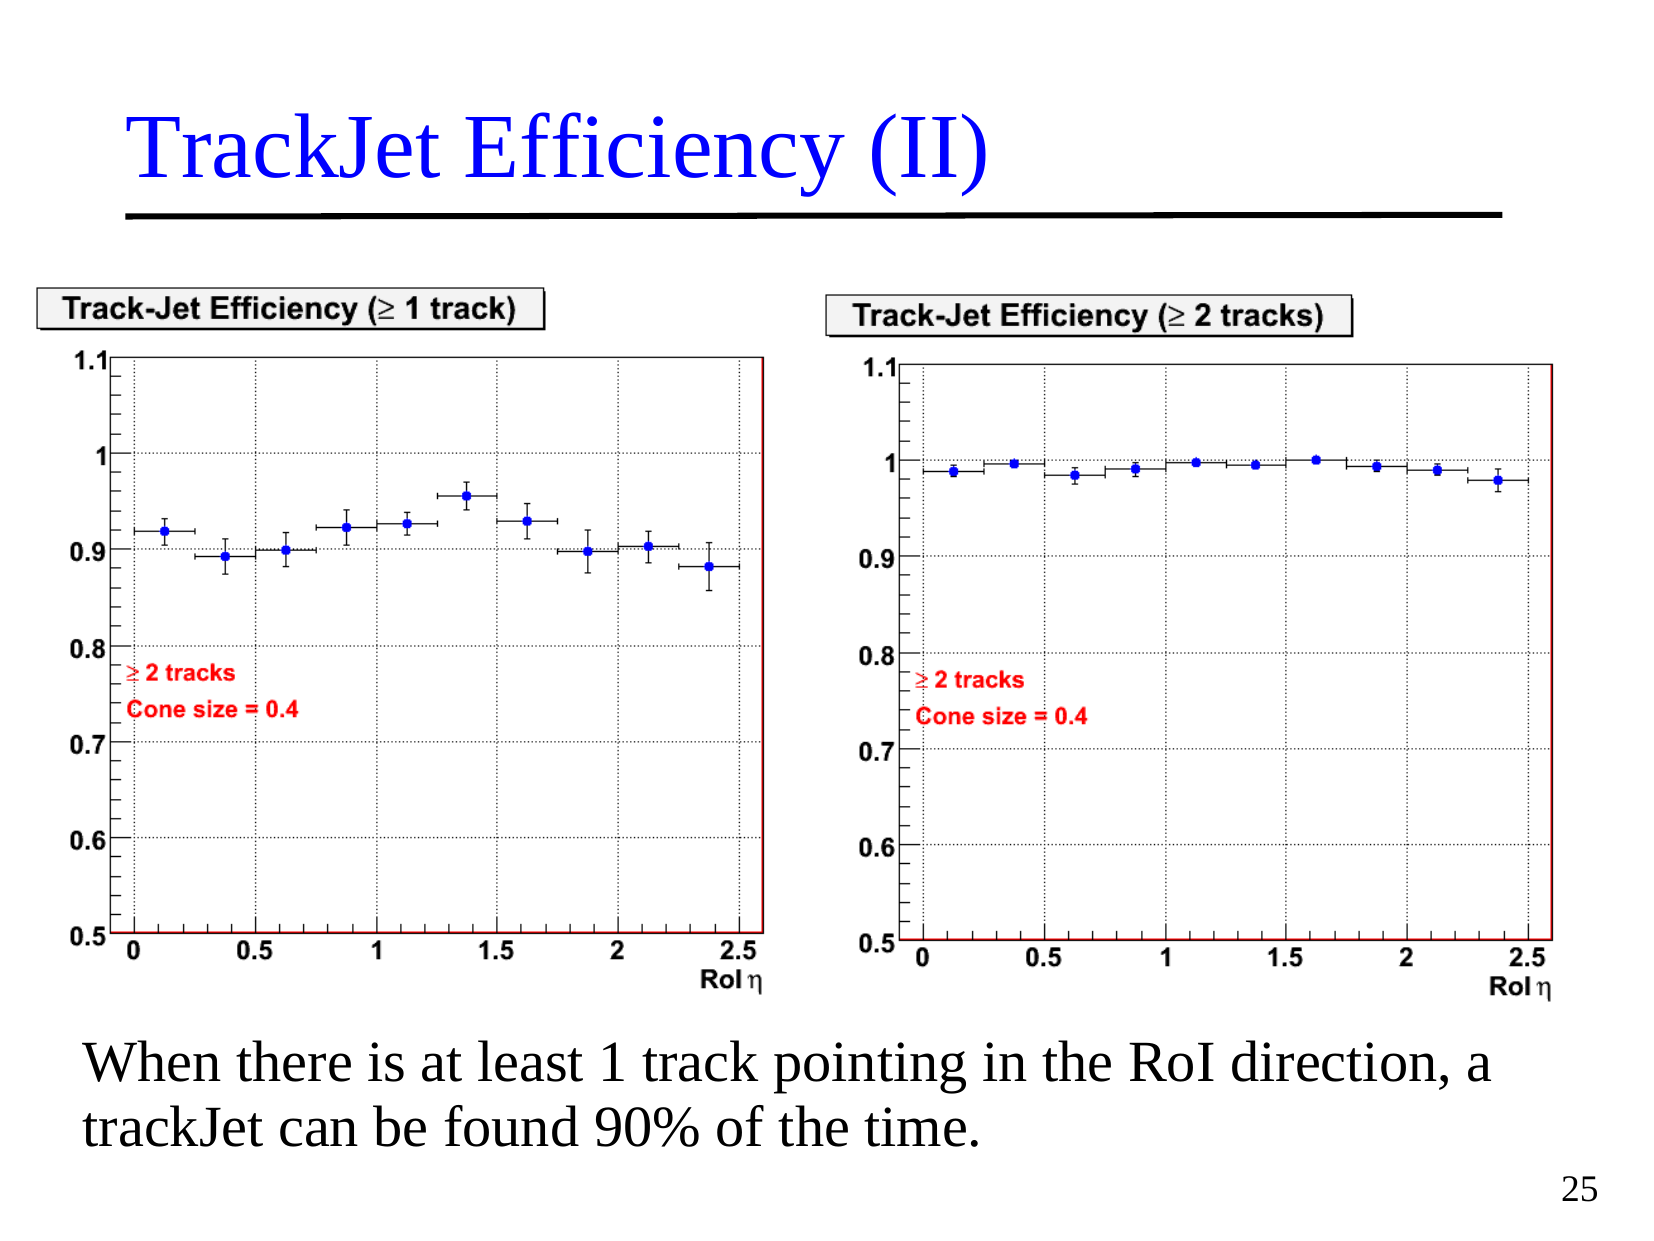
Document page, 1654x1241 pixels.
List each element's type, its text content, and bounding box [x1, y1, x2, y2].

text_box TrackJet Efficiency (II) [125, 95, 1592, 211]
text_box When there is at least 1 track pointing in the RoI direction, a trackJet can be found 90% of the time. [82, 1029, 1463, 1159]
picture [29, 285, 1634, 1013]
